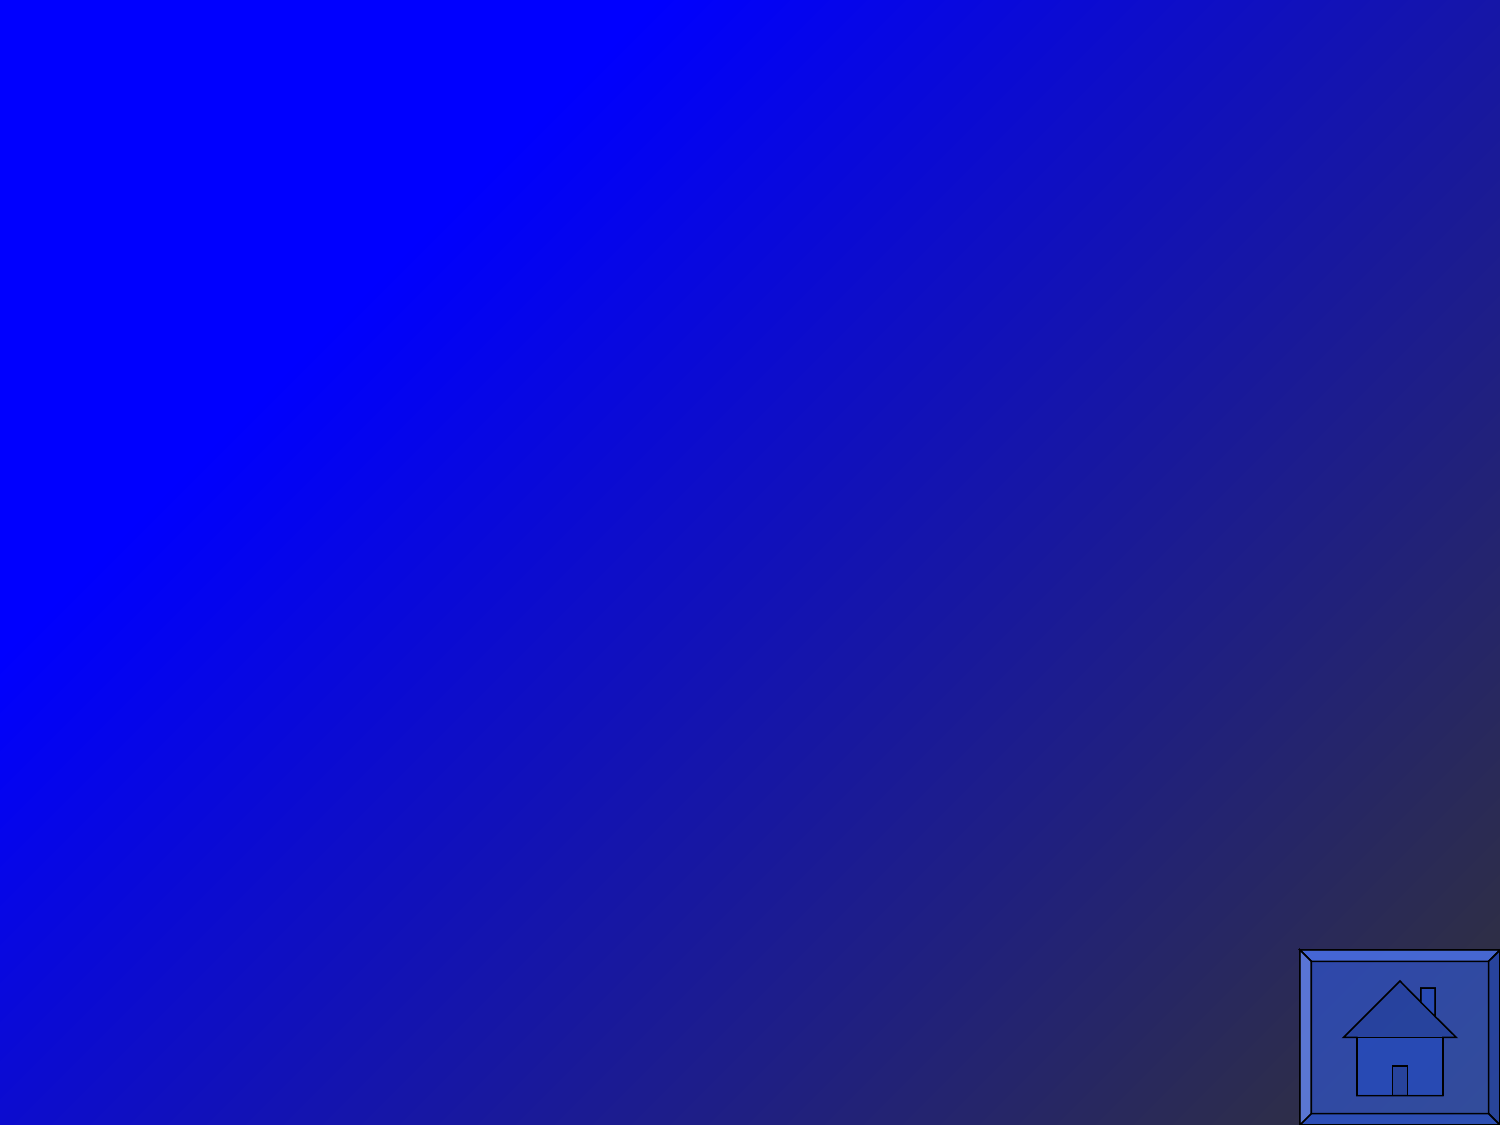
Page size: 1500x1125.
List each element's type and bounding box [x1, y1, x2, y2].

text_box [1301, 949, 1500, 1125]
